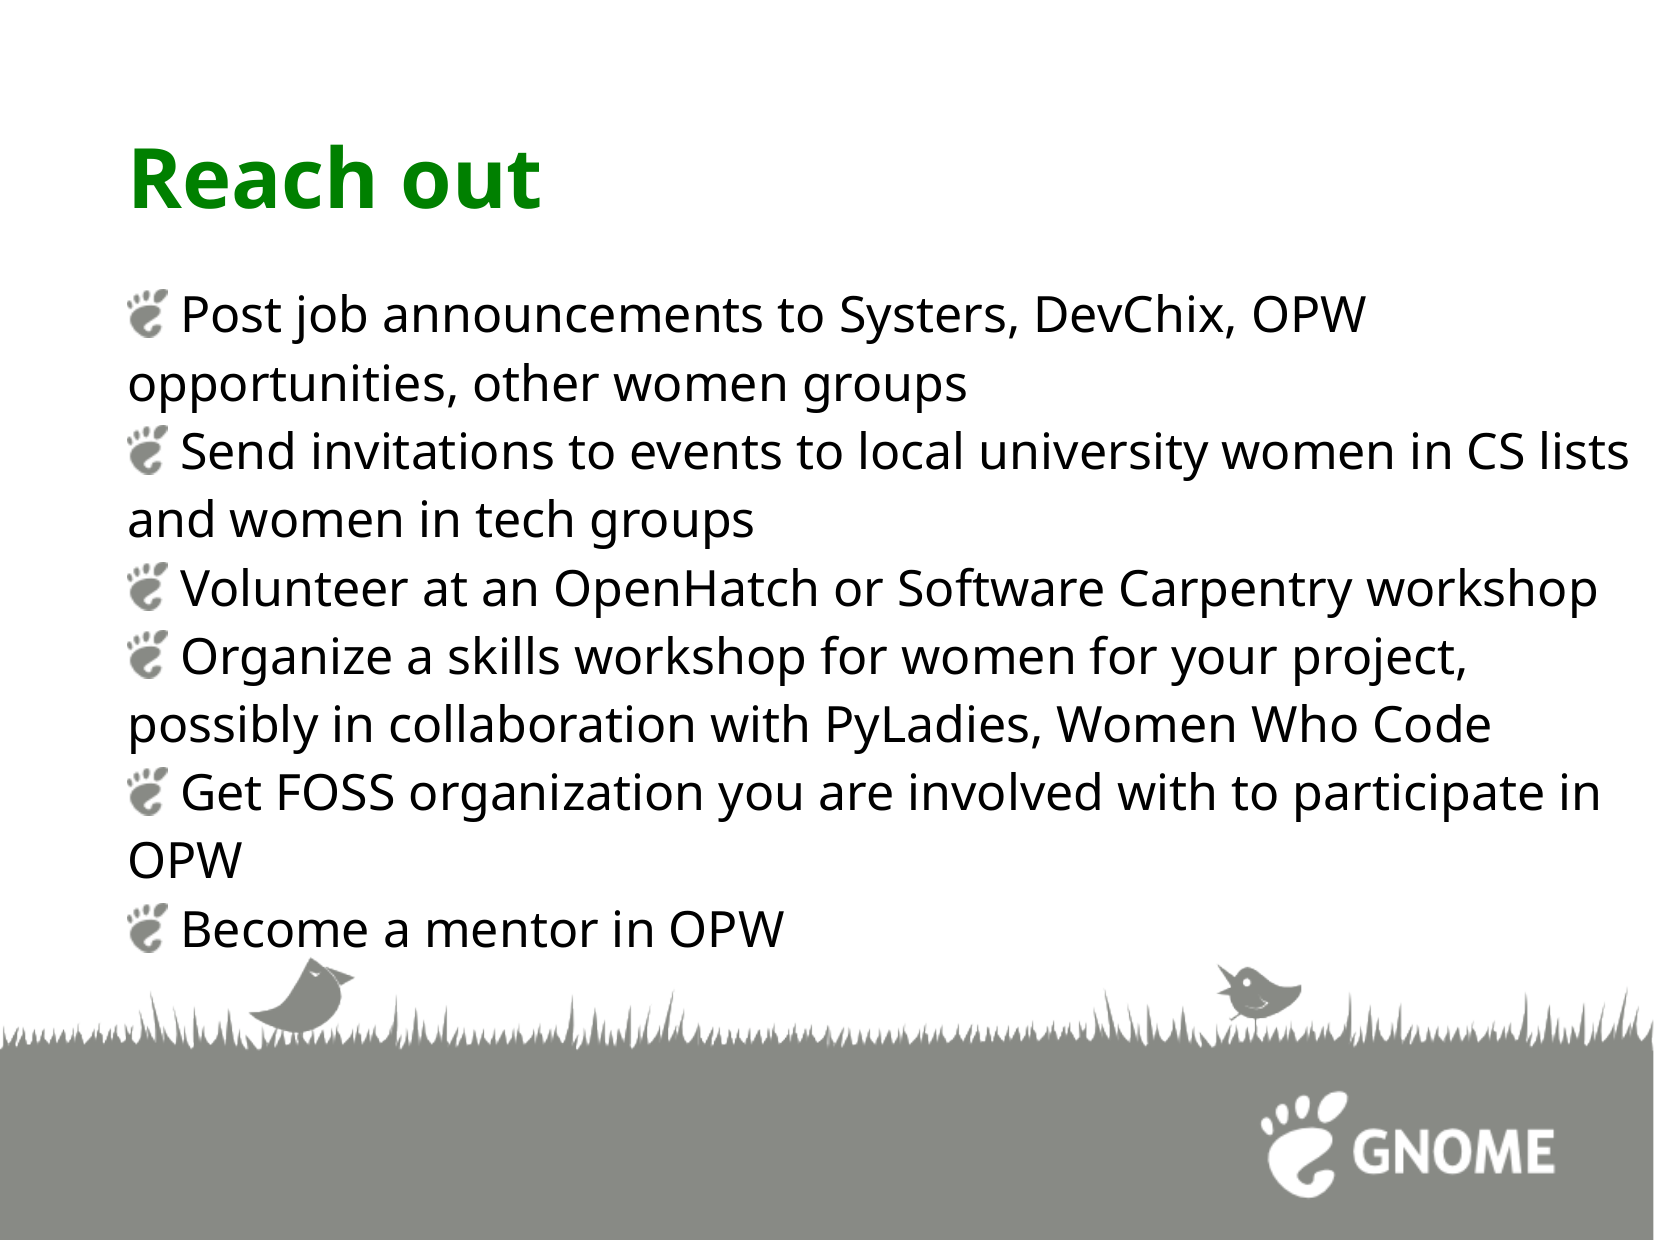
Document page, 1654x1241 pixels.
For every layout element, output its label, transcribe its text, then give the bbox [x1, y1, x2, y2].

picture [0, 0, 1654, 1241]
text_box Reach out [112, 112, 1654, 239]
text_box Post job announcements to Systers, DevChix, OPW opportunities, other women groups Send invitations to events to local university women in CS lists and women in tech groups Volunteer at an OpenHatch or Software Carpentry workshop Organize a skills workshop for women for your project, possibly in collaboration with PyLadies, Women Who Code Get FOSS organization you are involved with to participate in OPW Become a mentor in OPW [112, 272, 1654, 960]
